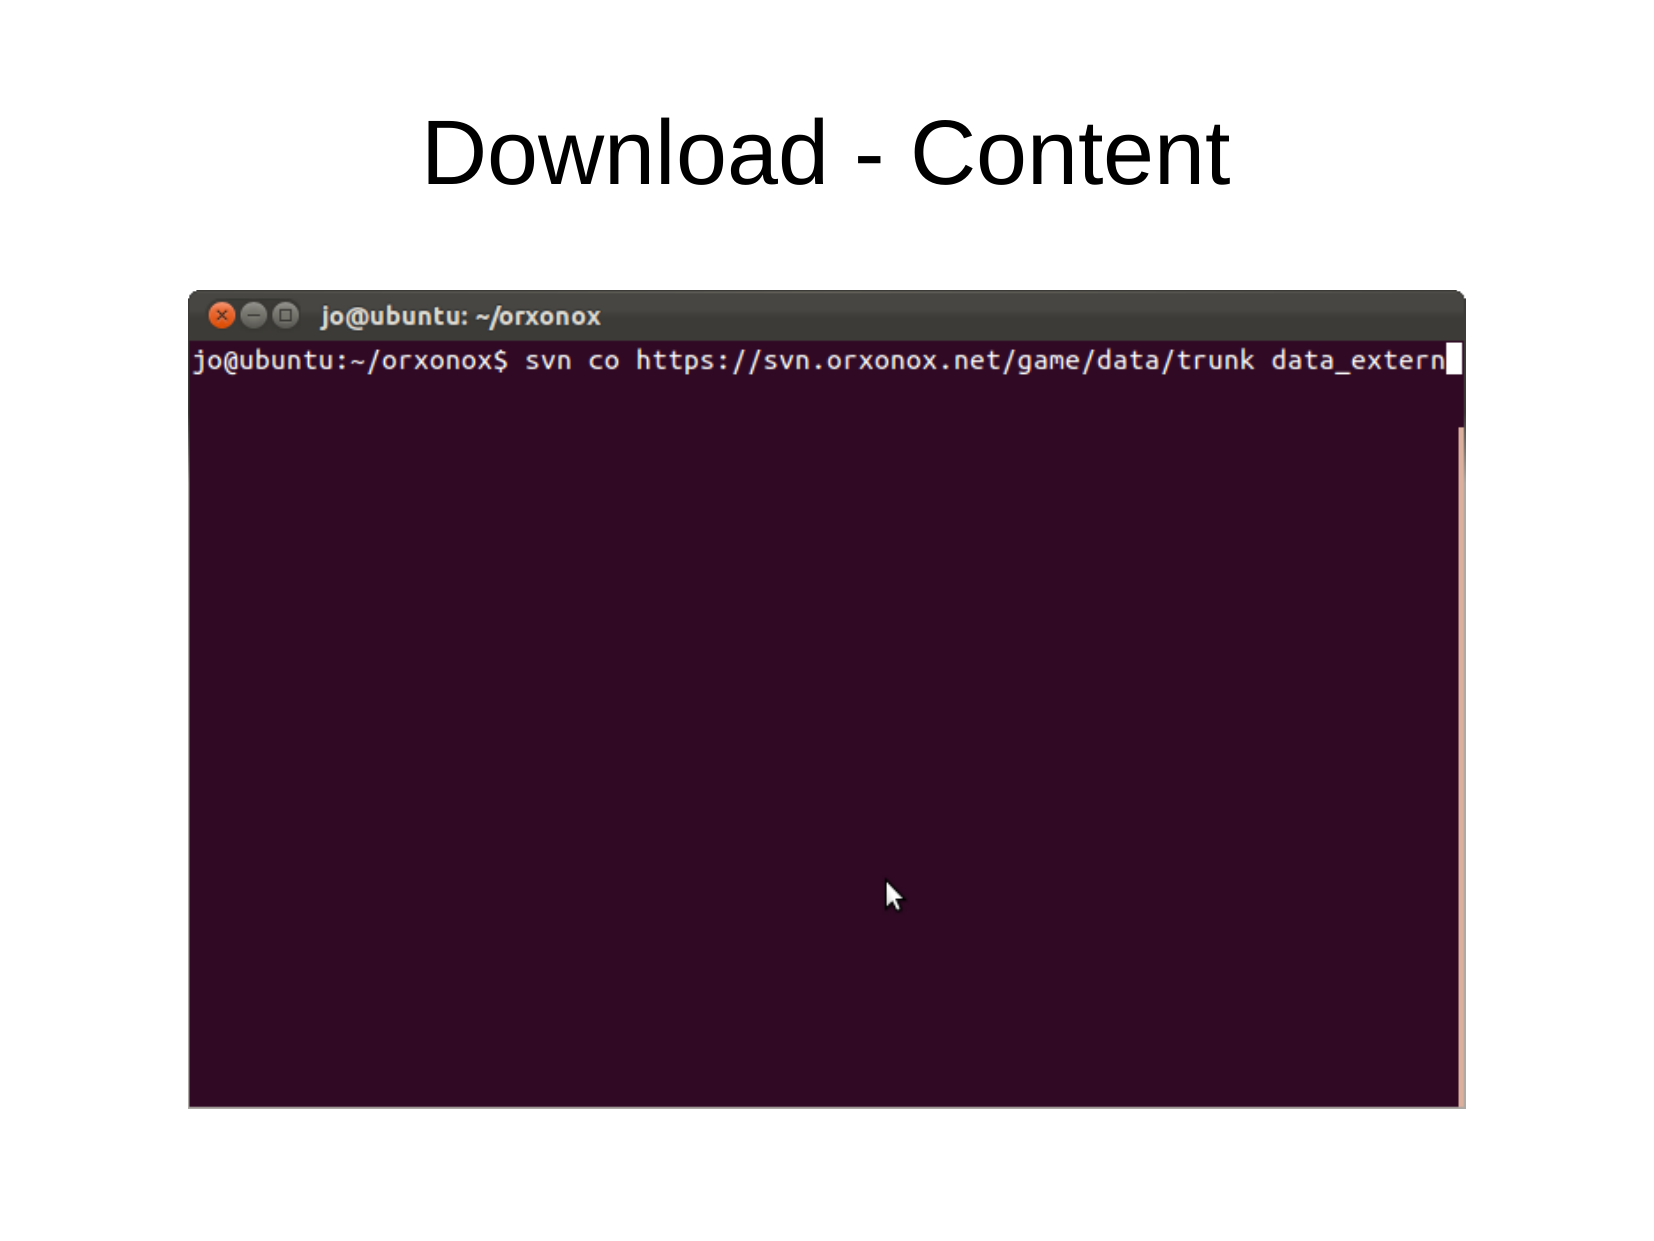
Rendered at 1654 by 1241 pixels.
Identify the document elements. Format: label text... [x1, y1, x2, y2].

title Download - Content [82, 49, 1571, 257]
picture [188, 290, 1466, 1109]
